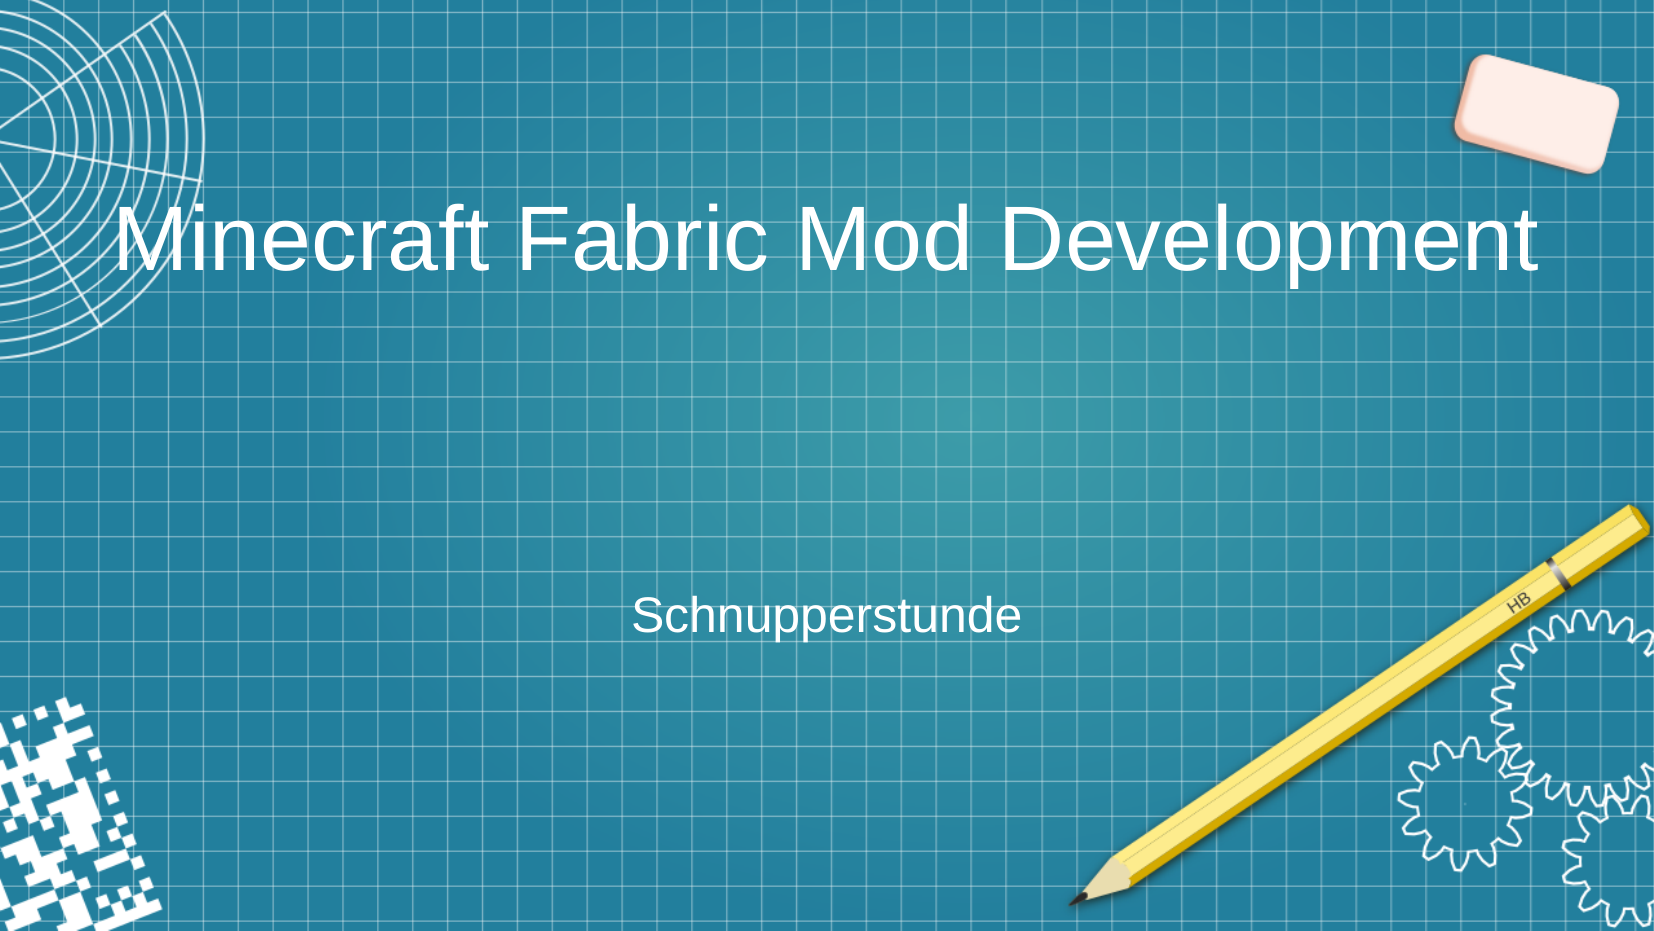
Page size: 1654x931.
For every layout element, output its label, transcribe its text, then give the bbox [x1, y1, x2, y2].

title Minecraft Fabric Mod Development [82, 132, 1571, 346]
picture [0, 0, 1654, 931]
subtitle Schnupperstunde [82, 389, 1571, 842]
